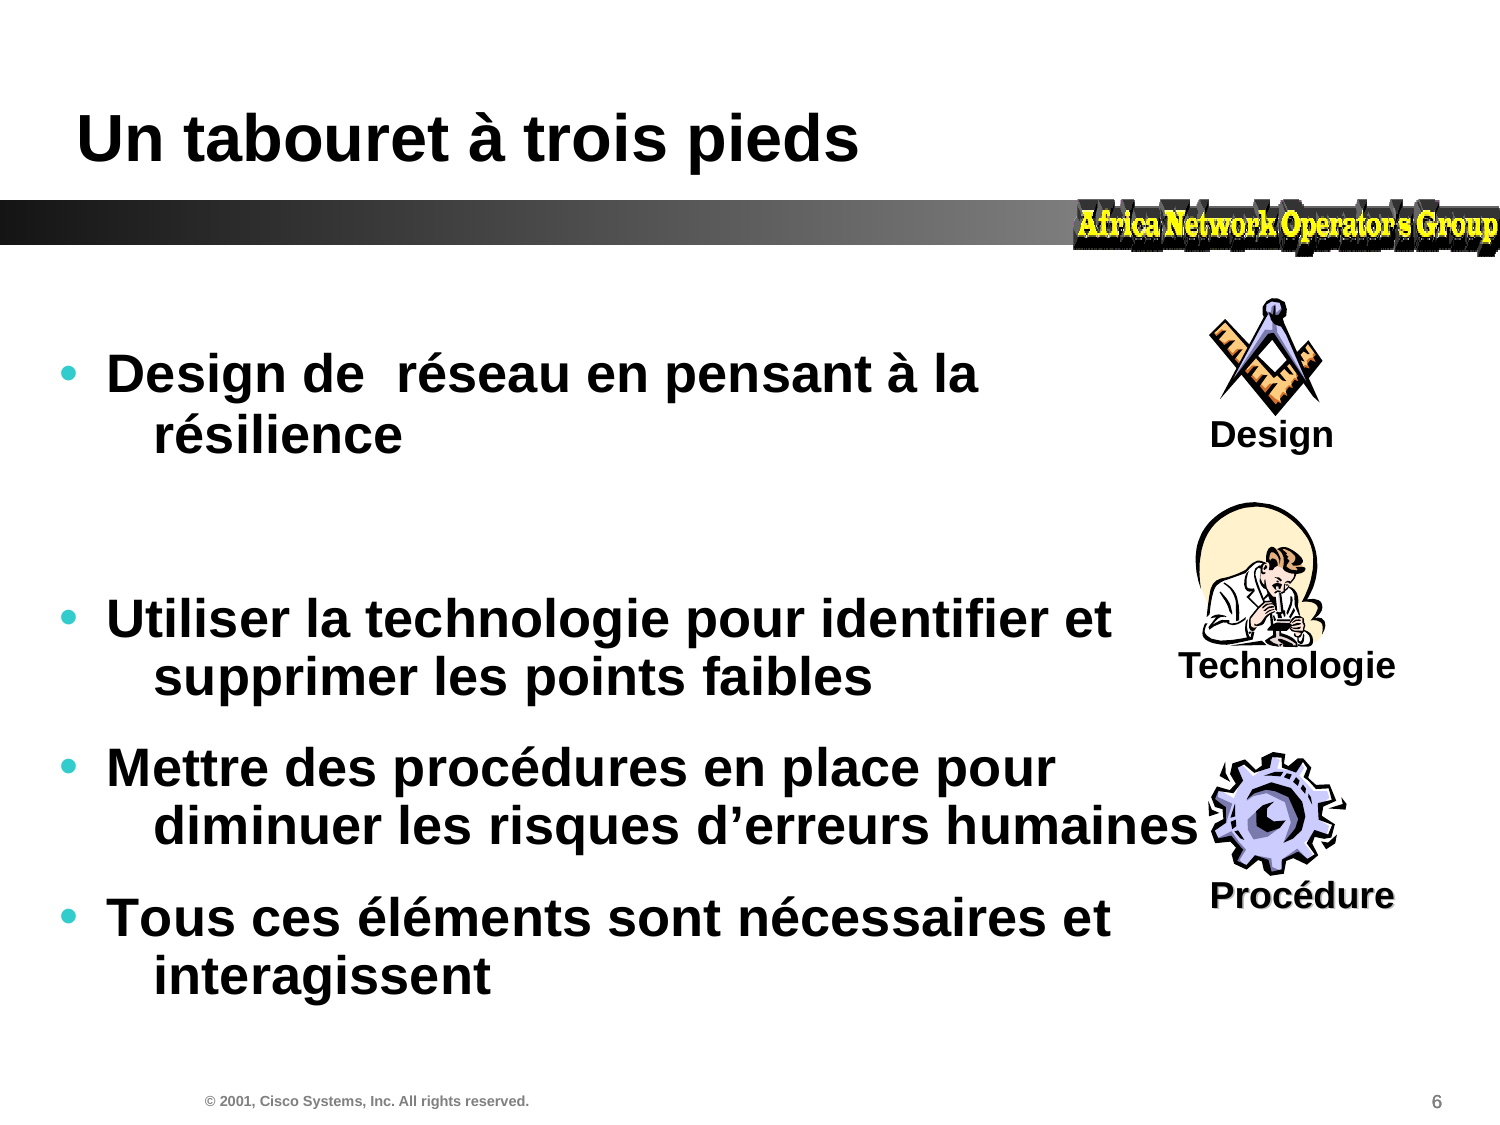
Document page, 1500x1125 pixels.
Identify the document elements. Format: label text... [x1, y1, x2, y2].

picture [1070, 180, 1500, 275]
picture [1208, 751, 1348, 866]
text_box Technologie [1166, 636, 1409, 694]
picture [1195, 501, 1327, 636]
list Design de réseau en pensant à la résilience Utiliser la technologie pour identifier et supprimer les points faibles Mettre des procédures en place pour diminuer les risques d’erreurs humaines Tous ces éléments sont nécessaires et interagissent [46, 320, 1222, 1025]
picture [1209, 297, 1324, 405]
title Un tabouret à trois pieds [62, 90, 999, 180]
text_box Design [1197, 405, 1347, 462]
text_box Procédure [1197, 866, 1407, 923]
